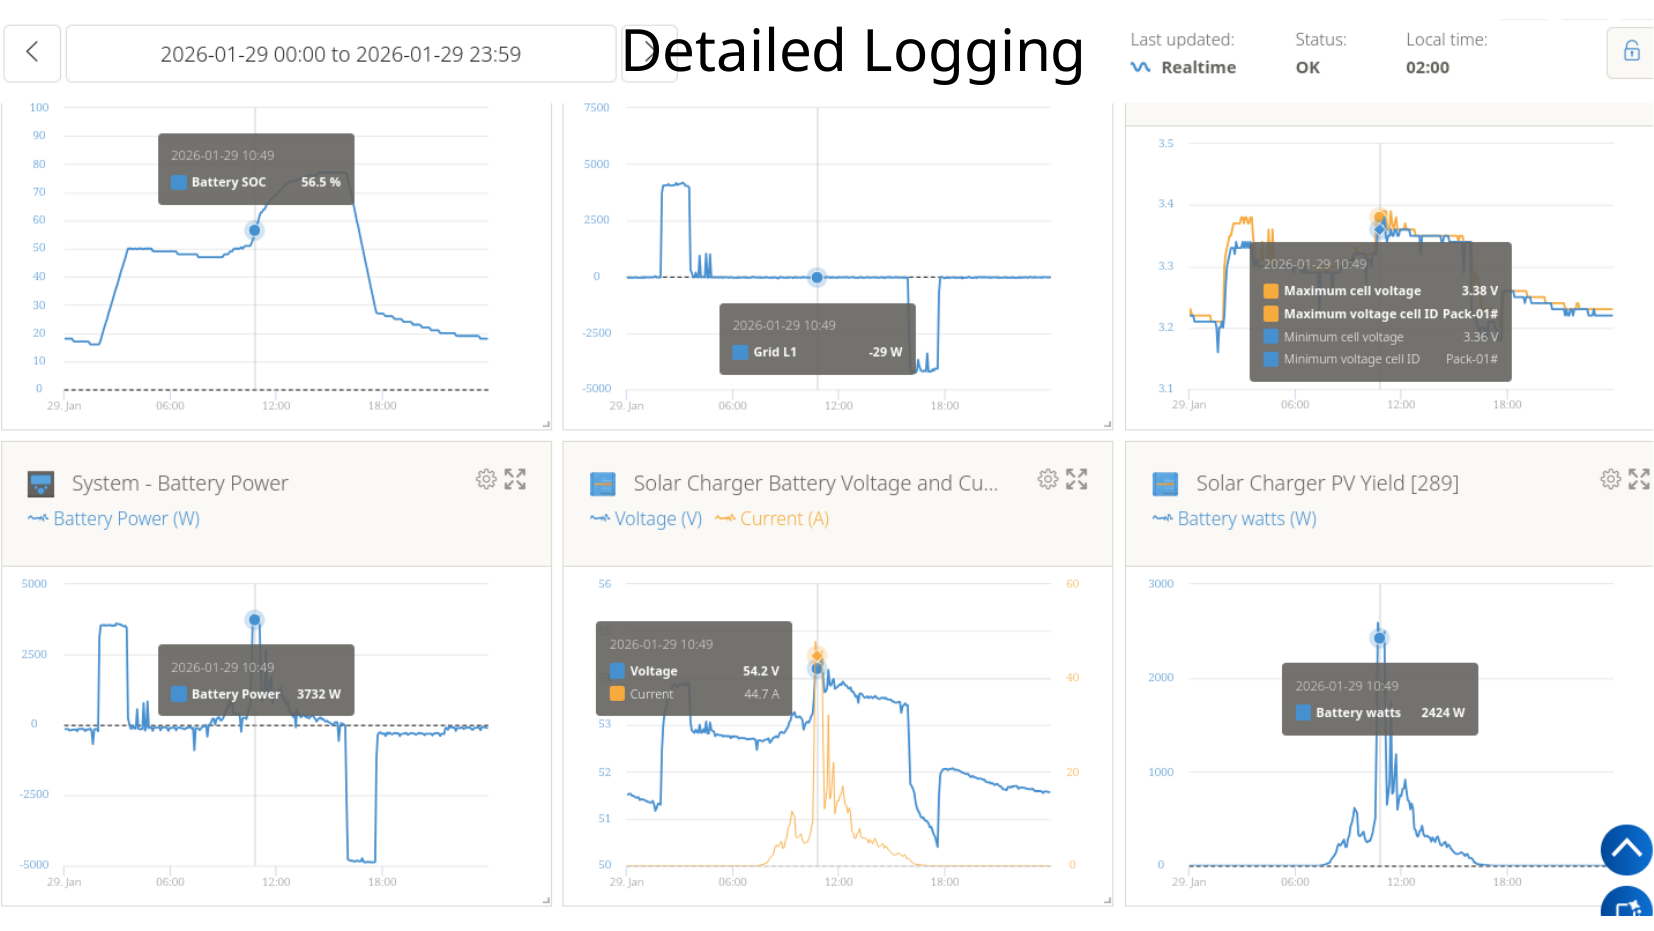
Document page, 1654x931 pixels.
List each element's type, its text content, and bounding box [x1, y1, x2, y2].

picture [0, 19, 1654, 916]
title Detailed Logging [620, 0, 1424, 89]
